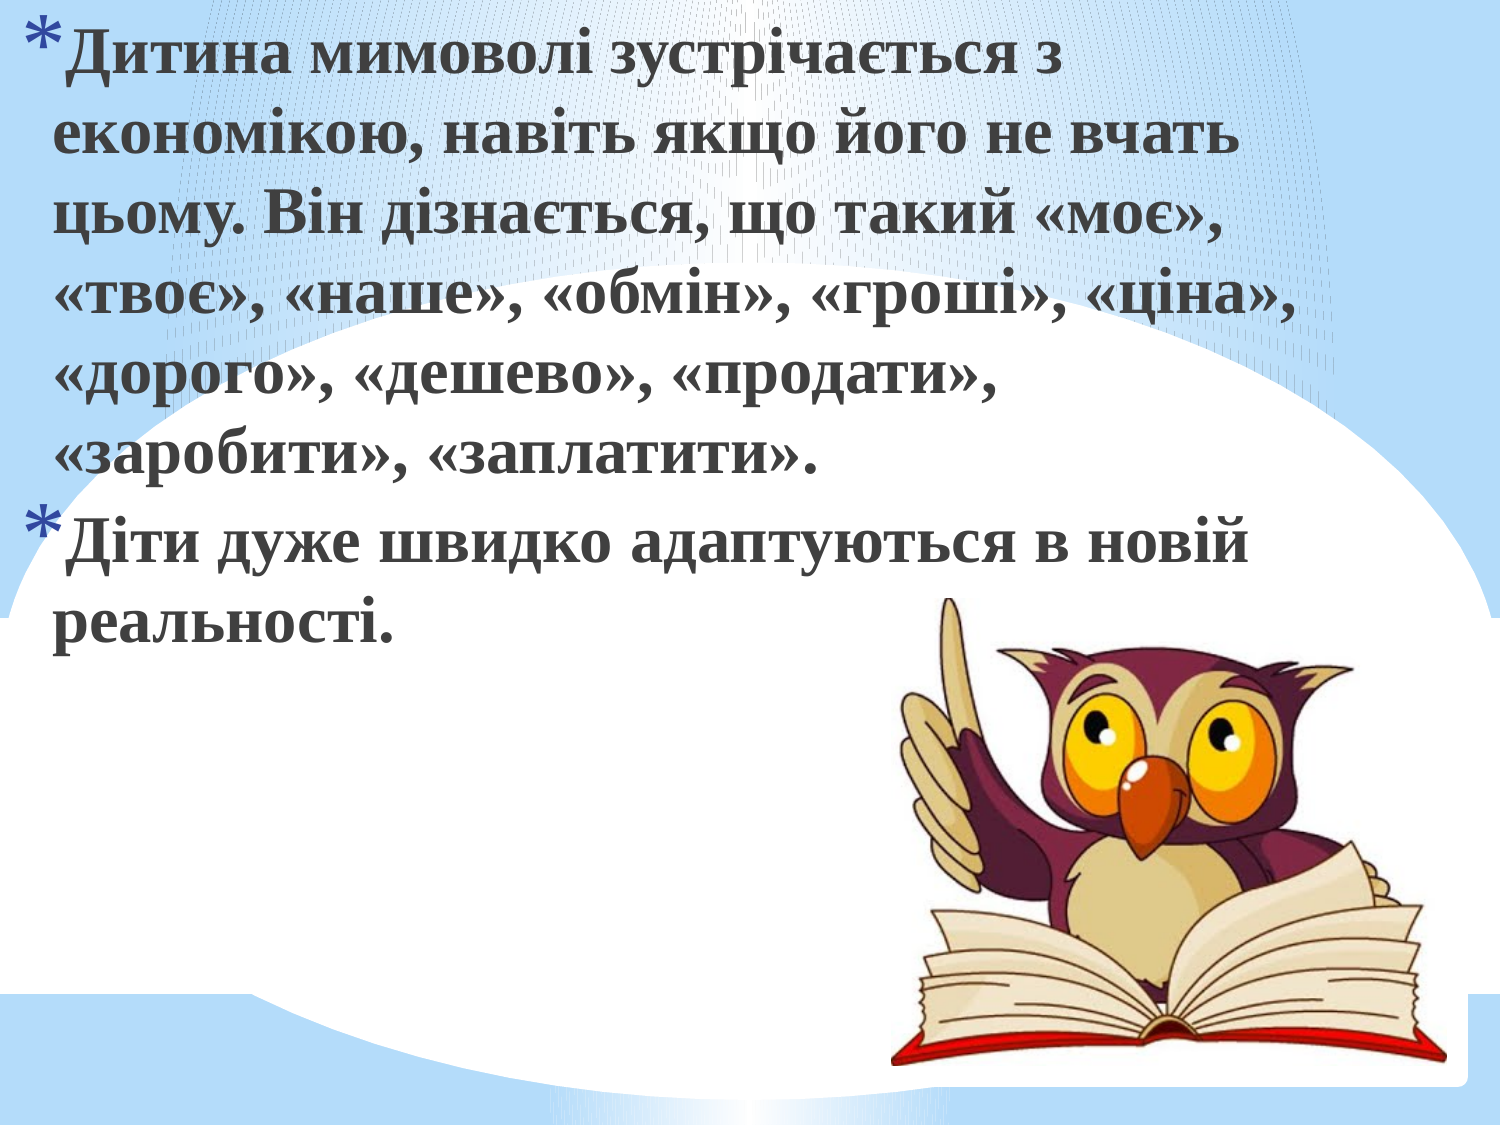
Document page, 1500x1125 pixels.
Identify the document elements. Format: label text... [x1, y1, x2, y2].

list Дитина мимоволі зустрічається з економікою, навіть якщо його не вчать цьому. Він дізнається, що такий «моє», «твоє», «наше», «обмін», «гроші», «ціна», «дорого», «дешево», «продати», «заробити», «заплатити». Діти дуже швидко адаптуються в новій реальності. [0, 0, 1350, 329]
picture [890, 597, 1448, 1067]
